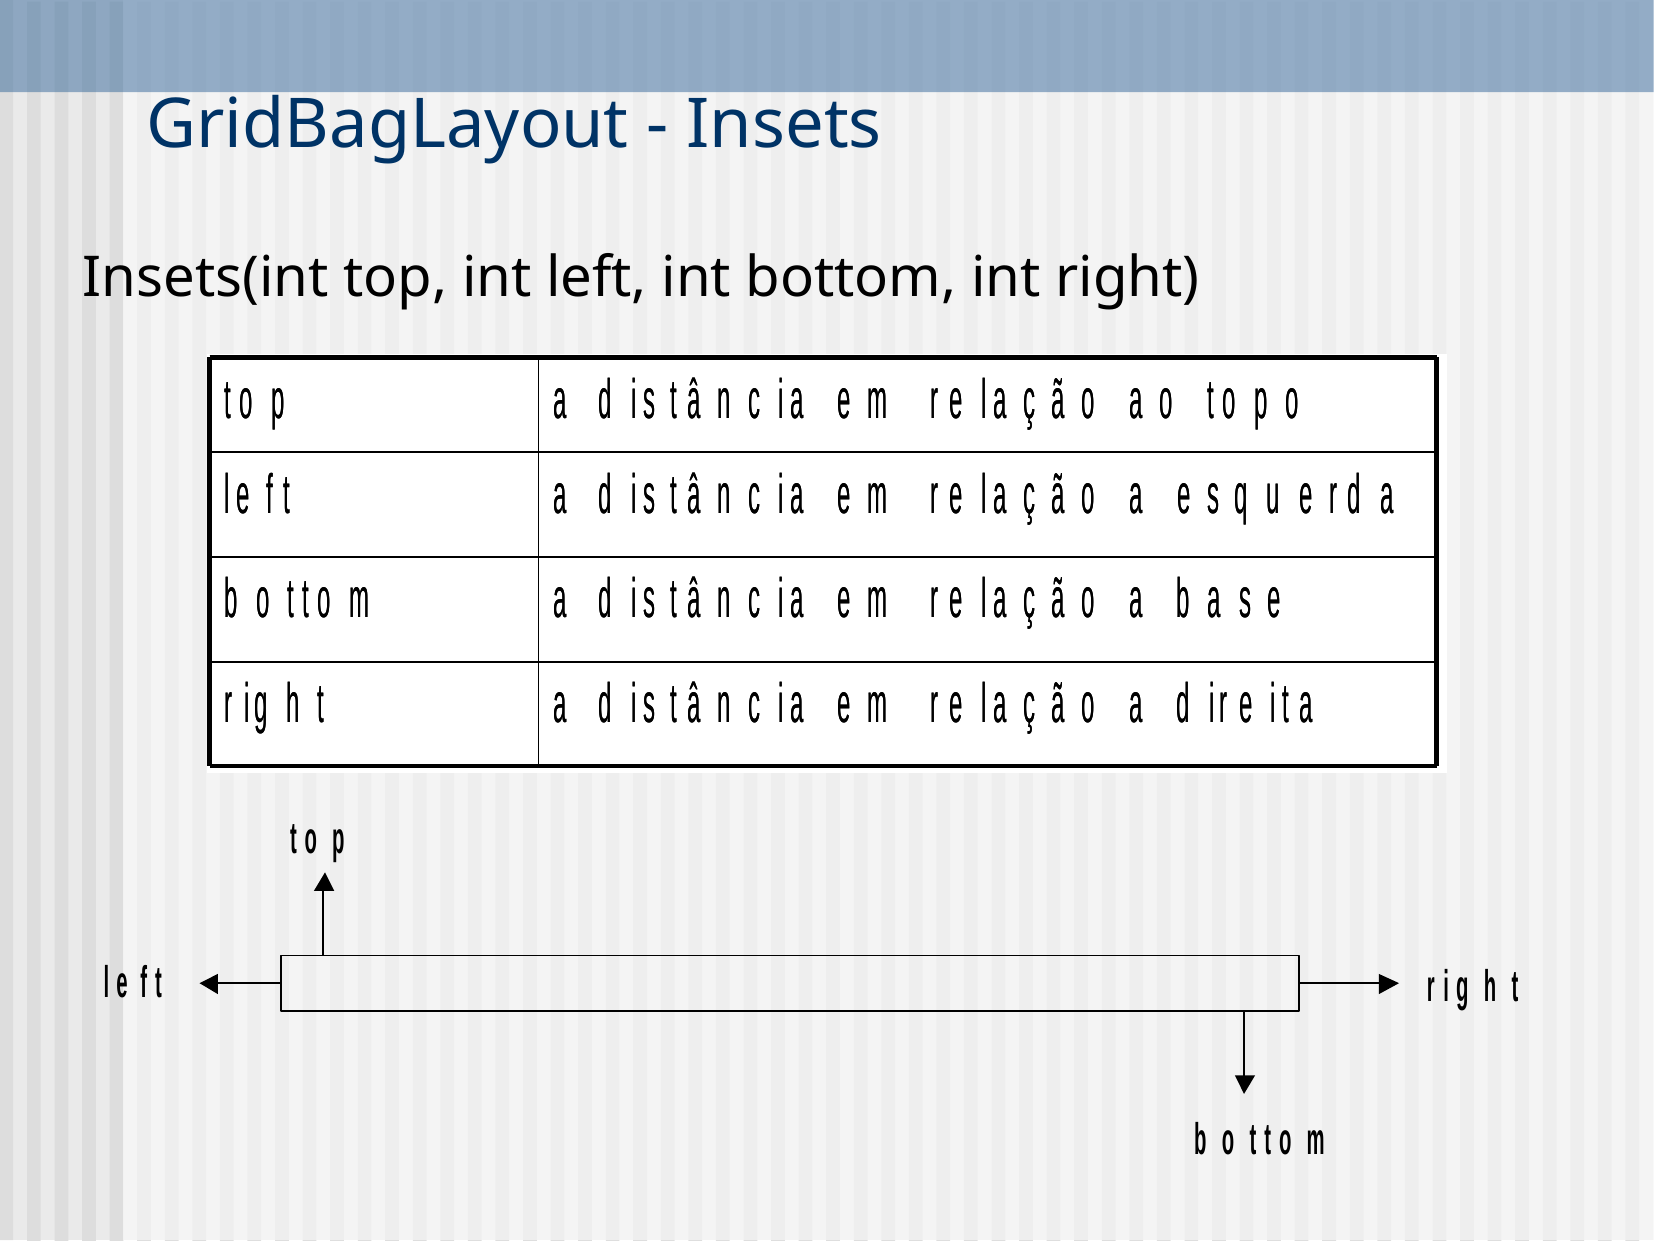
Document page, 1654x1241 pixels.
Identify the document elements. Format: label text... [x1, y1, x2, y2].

list Insets(int top, int left, int bottom, int right) [82, 236, 1571, 1094]
picture [86, 802, 1550, 1179]
picture [206, 354, 1447, 774]
title GridBagLayout - Insets [146, 29, 1536, 212]
